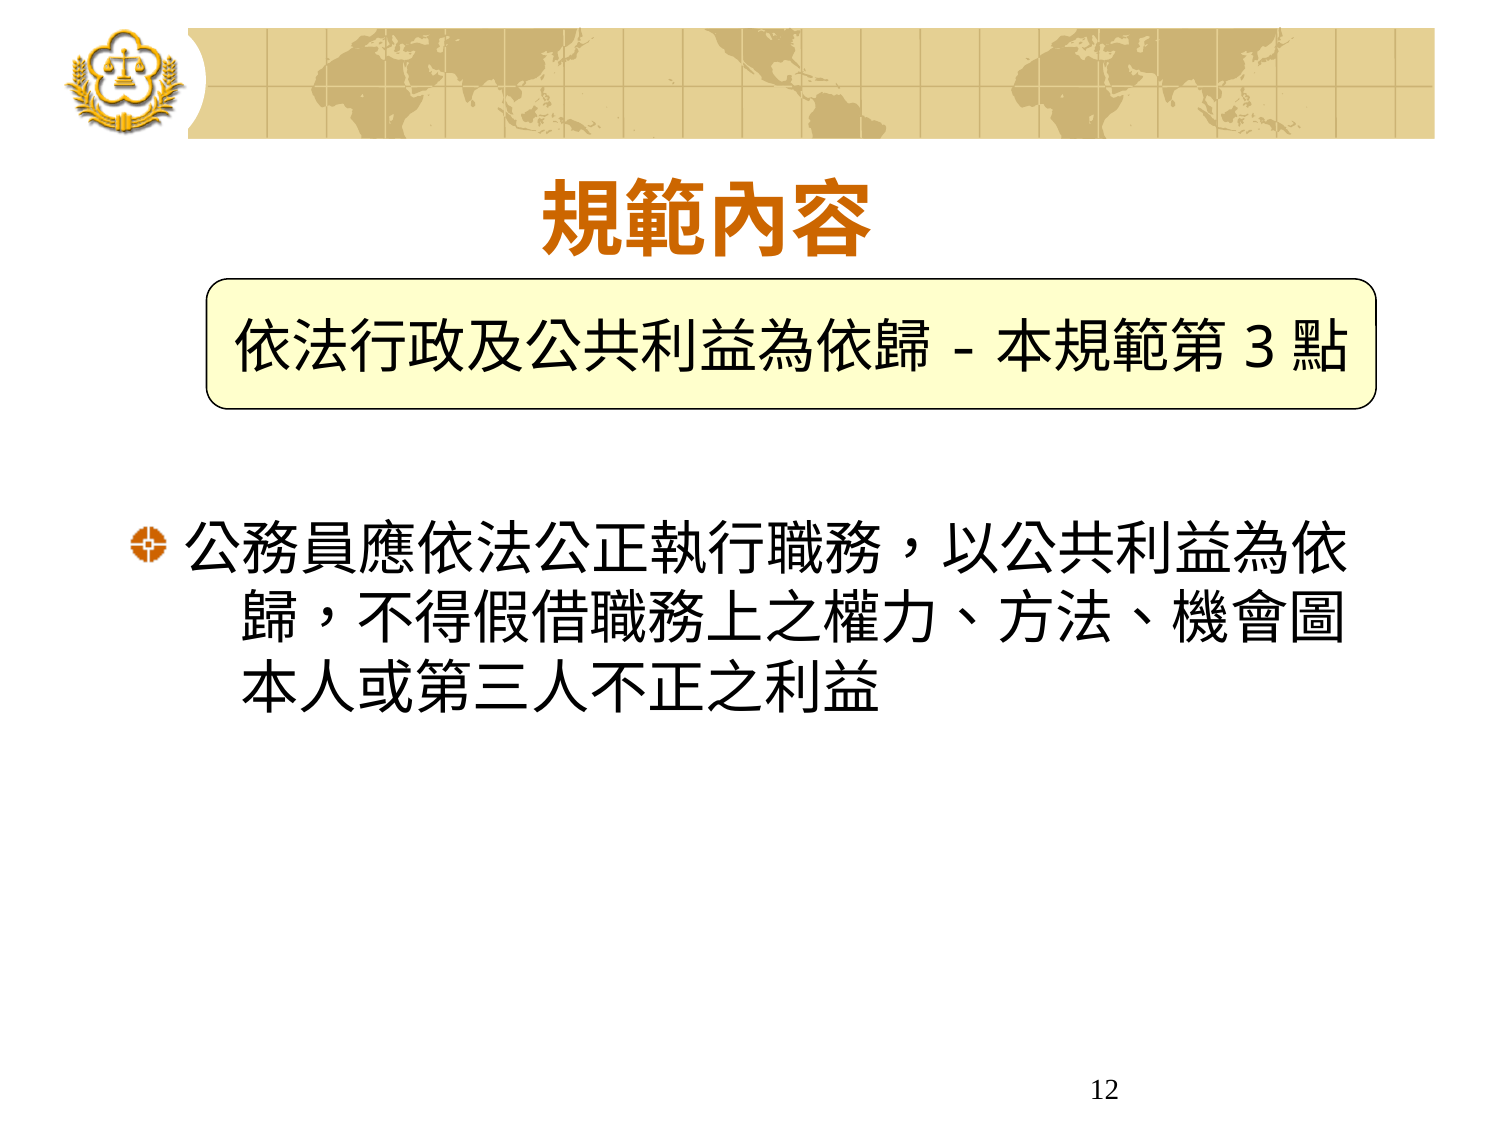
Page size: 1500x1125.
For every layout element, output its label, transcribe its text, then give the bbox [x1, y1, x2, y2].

title 規範內容 [525, 152, 916, 278]
list 公務員應依法公正執行職務，以公共利益為依歸，不得假借職務上之權力、方法、機會圖本人或第三人不正之利益 [112, 503, 1388, 1028]
text_box 依法行政及公共利益為依歸-本規範第3點 [206, 278, 1377, 409]
text_box [1074, 1037, 1388, 1113]
